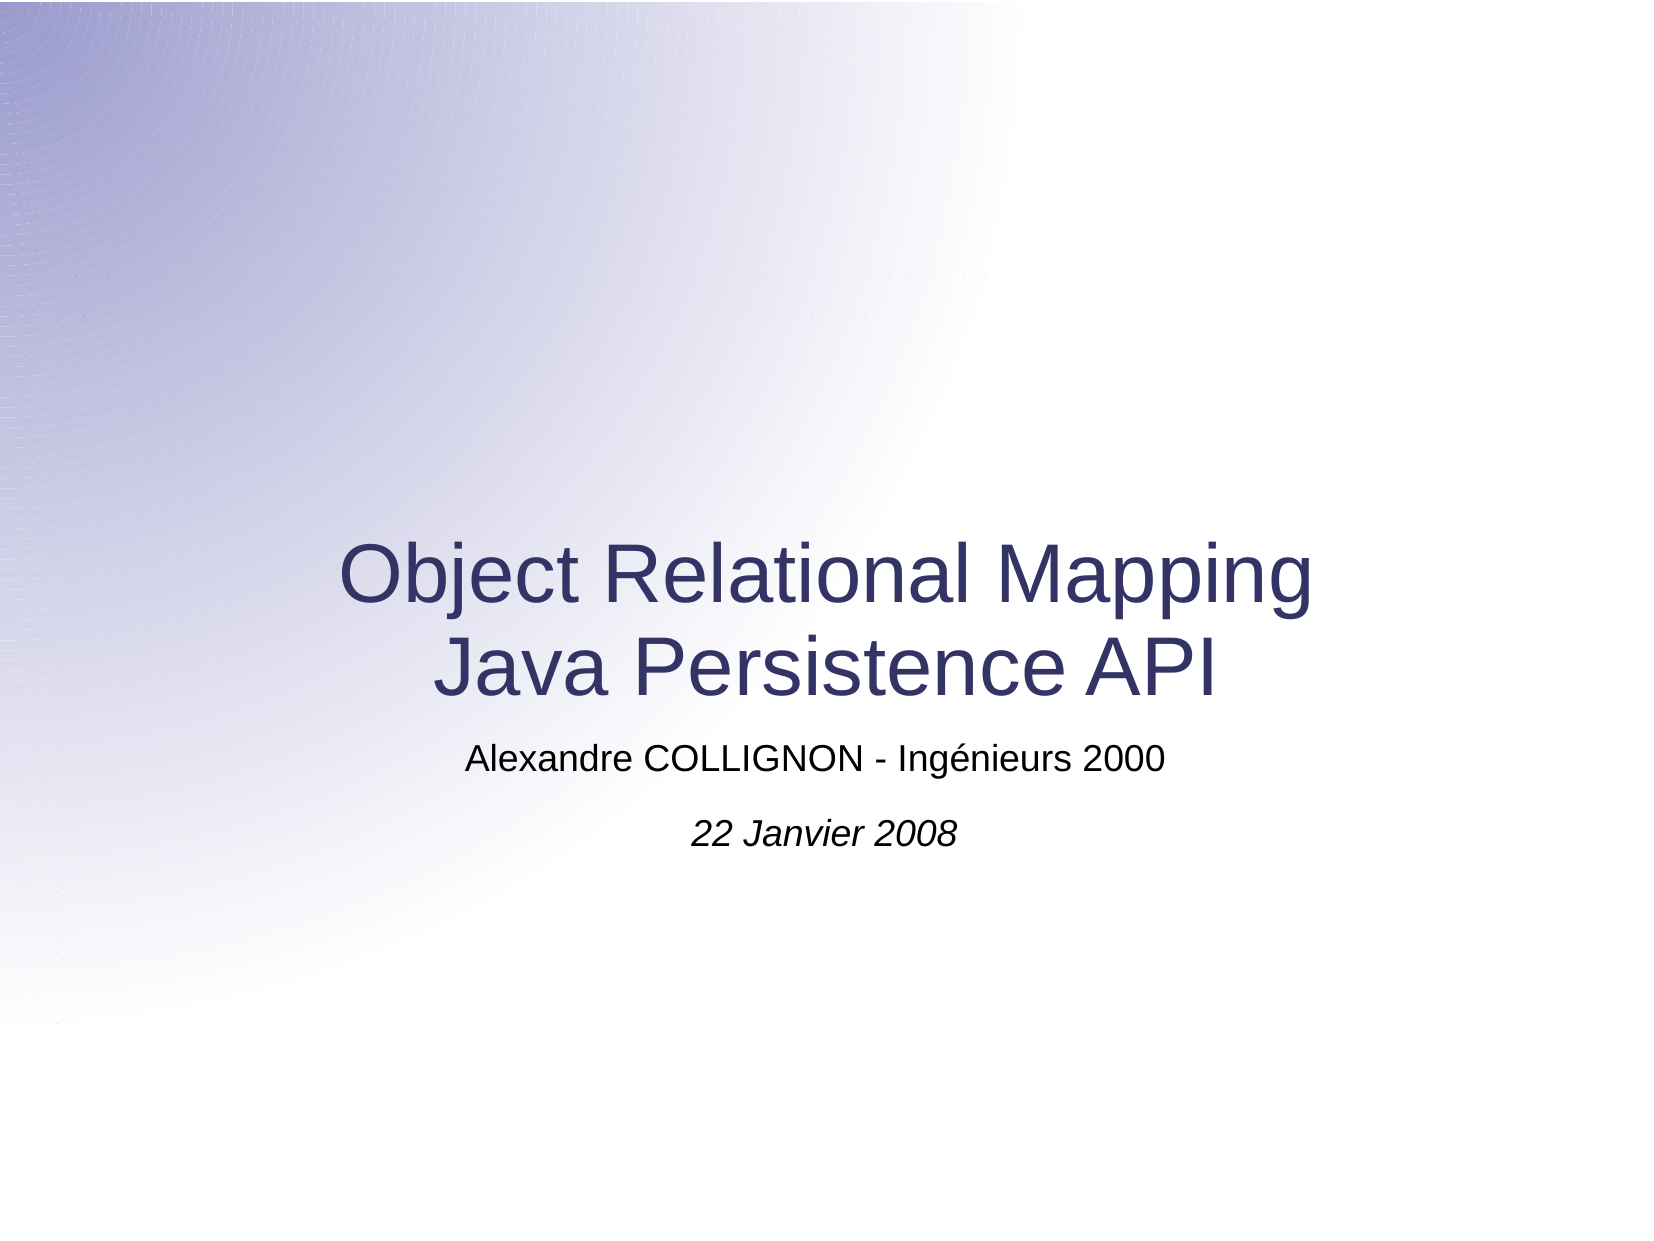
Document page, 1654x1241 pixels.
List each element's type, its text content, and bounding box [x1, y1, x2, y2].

text_box [0, 2, 1654, 1241]
text_box Alexandre COLLIGNON - Ingénieurs 2000 [450, 730, 1201, 792]
title Object Relational Mapping Java Persistence API [305, 516, 1348, 724]
text_box 22 Janvier 2008 [676, 804, 977, 868]
